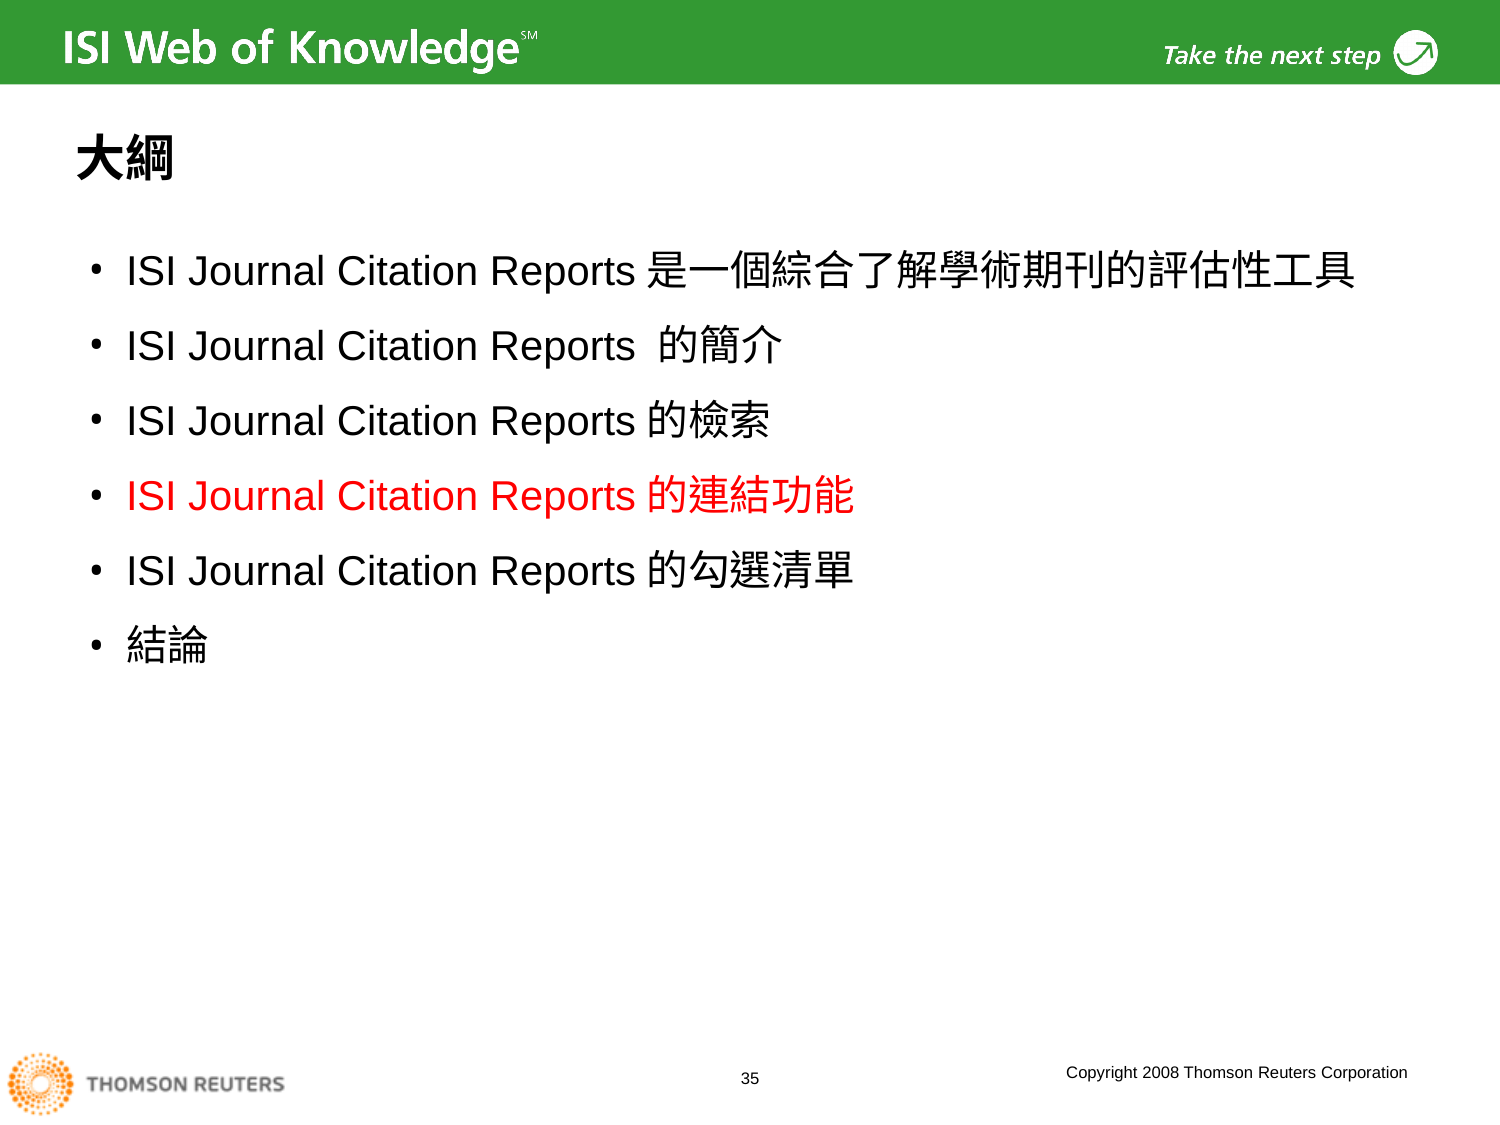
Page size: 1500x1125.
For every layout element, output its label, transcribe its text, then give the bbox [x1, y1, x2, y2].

list ISI Journal Citation Reports是一個綜合了解學術期刊的評估性工具 ISI Journal Citation Reports 的簡介 ISI Journal Citation Reports的檢索 ISI Journal Citation Reports的連結功能 ISI Journal Citation Reports的勾選清單 結論 [88, 243, 1424, 1012]
title 大綱 [75, 111, 1426, 187]
